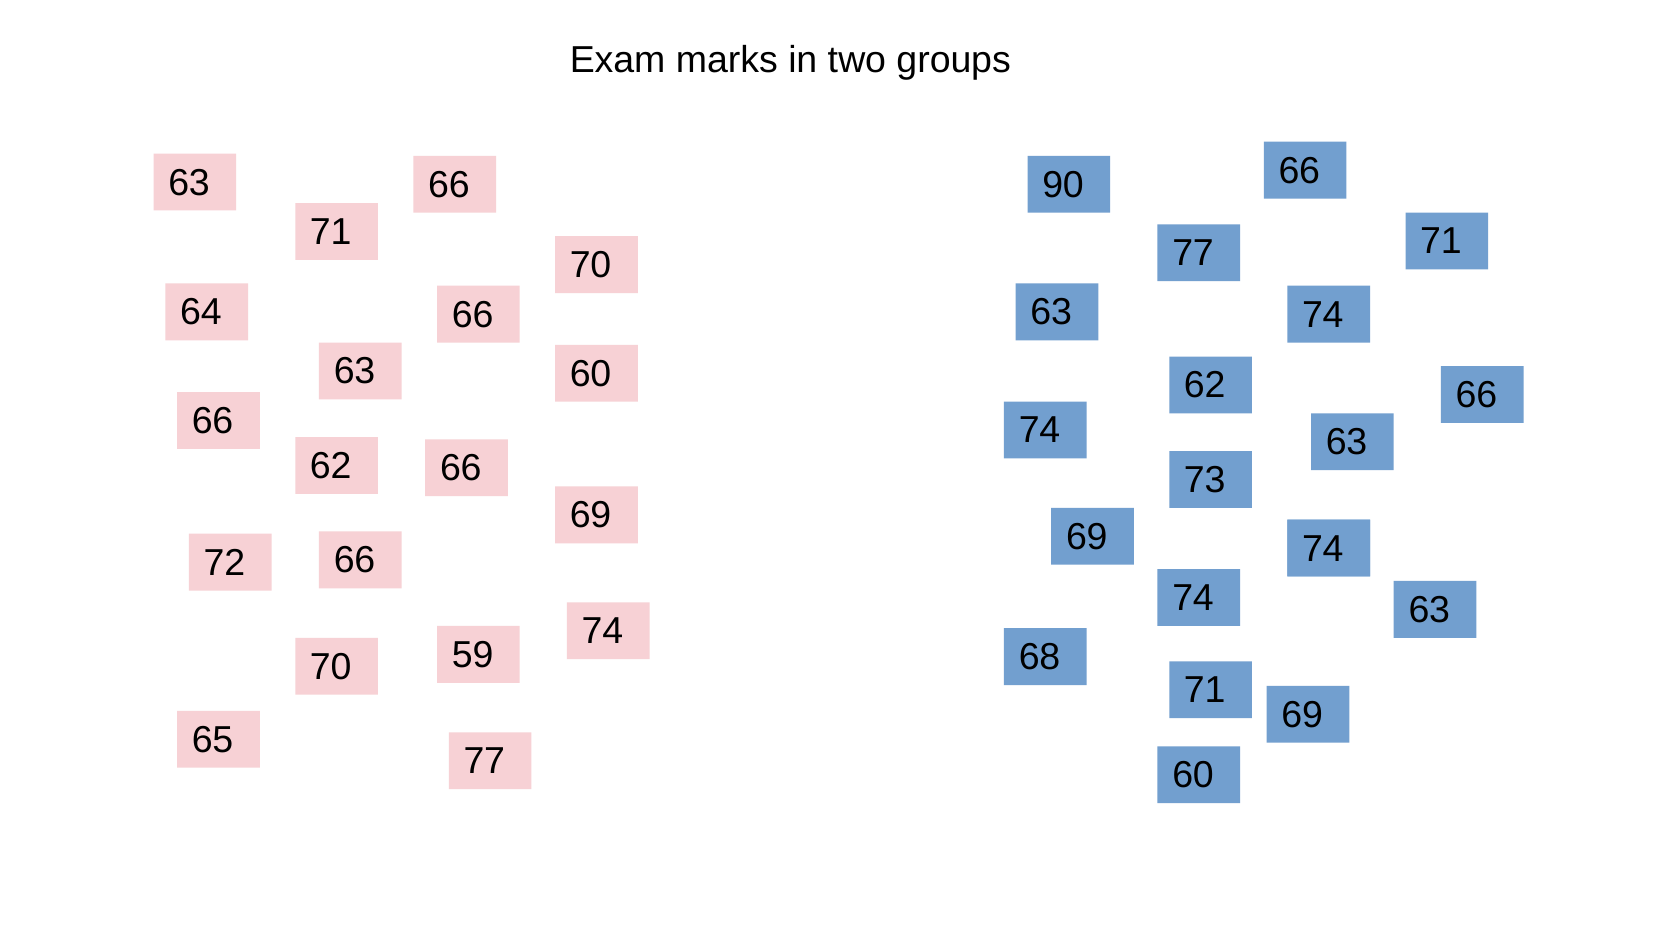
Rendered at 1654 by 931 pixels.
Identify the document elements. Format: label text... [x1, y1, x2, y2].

text_box 66 [1263, 141, 1347, 199]
text_box 69 [555, 486, 638, 544]
text_box 66 [413, 155, 497, 213]
text_box 69 [1051, 507, 1134, 565]
text_box 63 [1311, 413, 1394, 471]
text_box 74 [1003, 401, 1087, 459]
text_box 74 [1287, 285, 1371, 343]
text_box 66 [177, 392, 260, 449]
text_box 71 [295, 203, 378, 260]
text_box 74 [566, 602, 650, 660]
text_box 74 [1287, 519, 1371, 577]
text_box 62 [1169, 356, 1252, 414]
text_box 71 [1405, 212, 1489, 270]
text_box 66 [318, 531, 402, 589]
text_box 63 [1393, 580, 1477, 638]
text_box 73 [1169, 451, 1252, 508]
text_box Exam marks in two groups [555, 31, 1087, 88]
text_box 90 [1027, 155, 1111, 213]
text_box 63 [1015, 283, 1099, 341]
text_box 70 [555, 236, 638, 294]
text_box 66 [425, 439, 508, 497]
text_box 77 [1157, 224, 1241, 282]
text_box 77 [448, 732, 532, 790]
text_box 63 [318, 342, 402, 400]
text_box 66 [1440, 366, 1524, 423]
text_box 65 [177, 710, 260, 768]
text_box 66 [437, 285, 520, 343]
text_box 63 [153, 153, 237, 211]
text_box 71 [1169, 661, 1252, 719]
text_box 59 [437, 625, 520, 683]
text_box 64 [165, 283, 249, 341]
text_box 60 [1157, 746, 1241, 804]
text_box 62 [295, 437, 378, 494]
text_box 70 [295, 637, 378, 695]
text_box 60 [555, 344, 638, 402]
text_box 74 [1157, 569, 1241, 626]
text_box 69 [1266, 685, 1350, 743]
text_box 68 [1003, 628, 1087, 686]
text_box 72 [188, 533, 272, 591]
